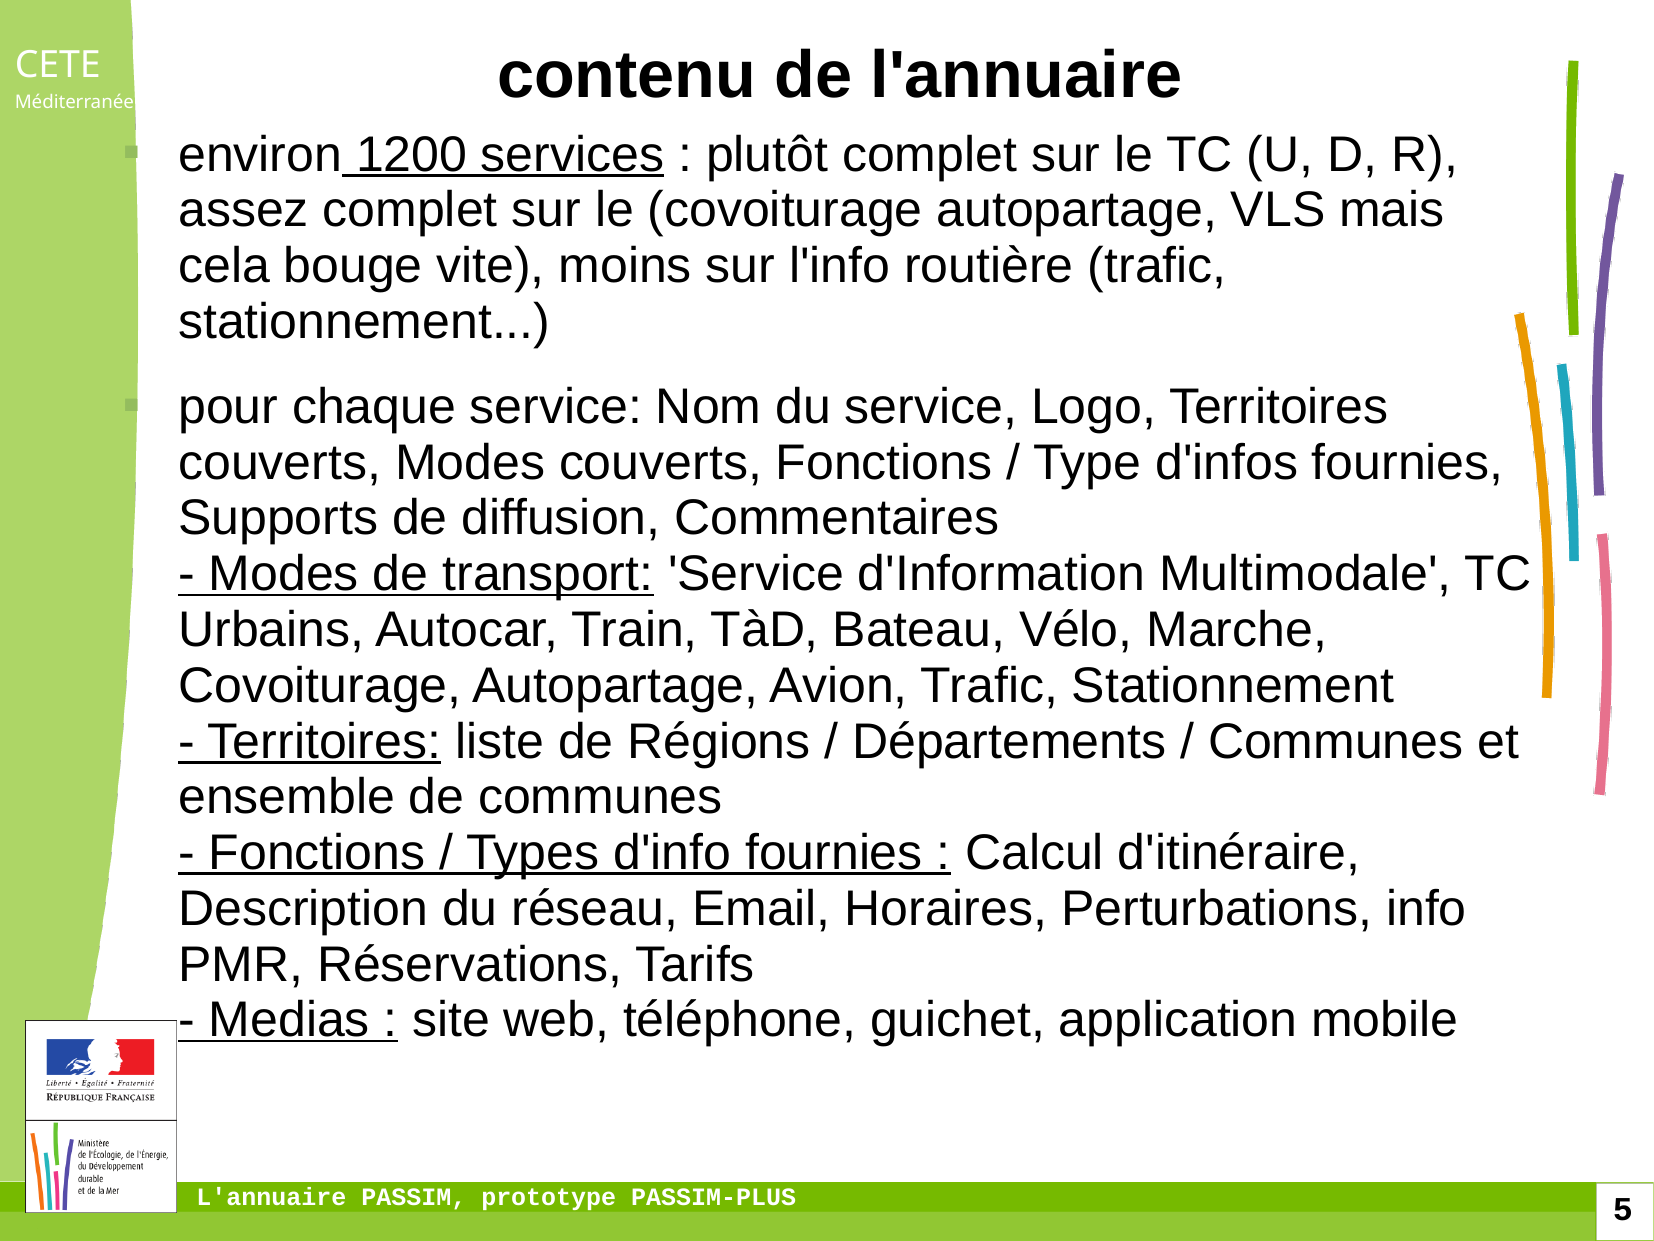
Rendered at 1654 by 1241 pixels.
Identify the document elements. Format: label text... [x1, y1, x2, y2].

picture [0, 0, 1654, 1241]
text_box contenu de l'annuaire [115, 37, 1583, 113]
text_box environ 1200 services : plutôt complet sur le TC (U, D, R), assez complet sur le (covoiturage autopartage, VLS mais cela bouge vite), moins sur l'info routière (trafic, stationnement...) pour chaque service: Nom du service, Logo, Territoires couverts, Modes couverts, Fonctions / Type d'infos fournies, Supports de diffusion, Commentaires - Modes de transport: 'Service d'Information Multimodale', TC Urbains, Autocar, Train, TàD, Bateau, Vélo, Marche, Covoiturage, Autopartage, Avion, Trafic, Stationnement - Territoires: liste de Régions / Départements / Communes et ensemble de communes - Fonctions / Types d'info fournies : Calcul d'itinéraire, Description du réseau, Email, Horaires, Perturbations, info PMR, Réservations, Tarifs - Medias : site web, téléphone, guichet, application mobile [107, 125, 1541, 1167]
